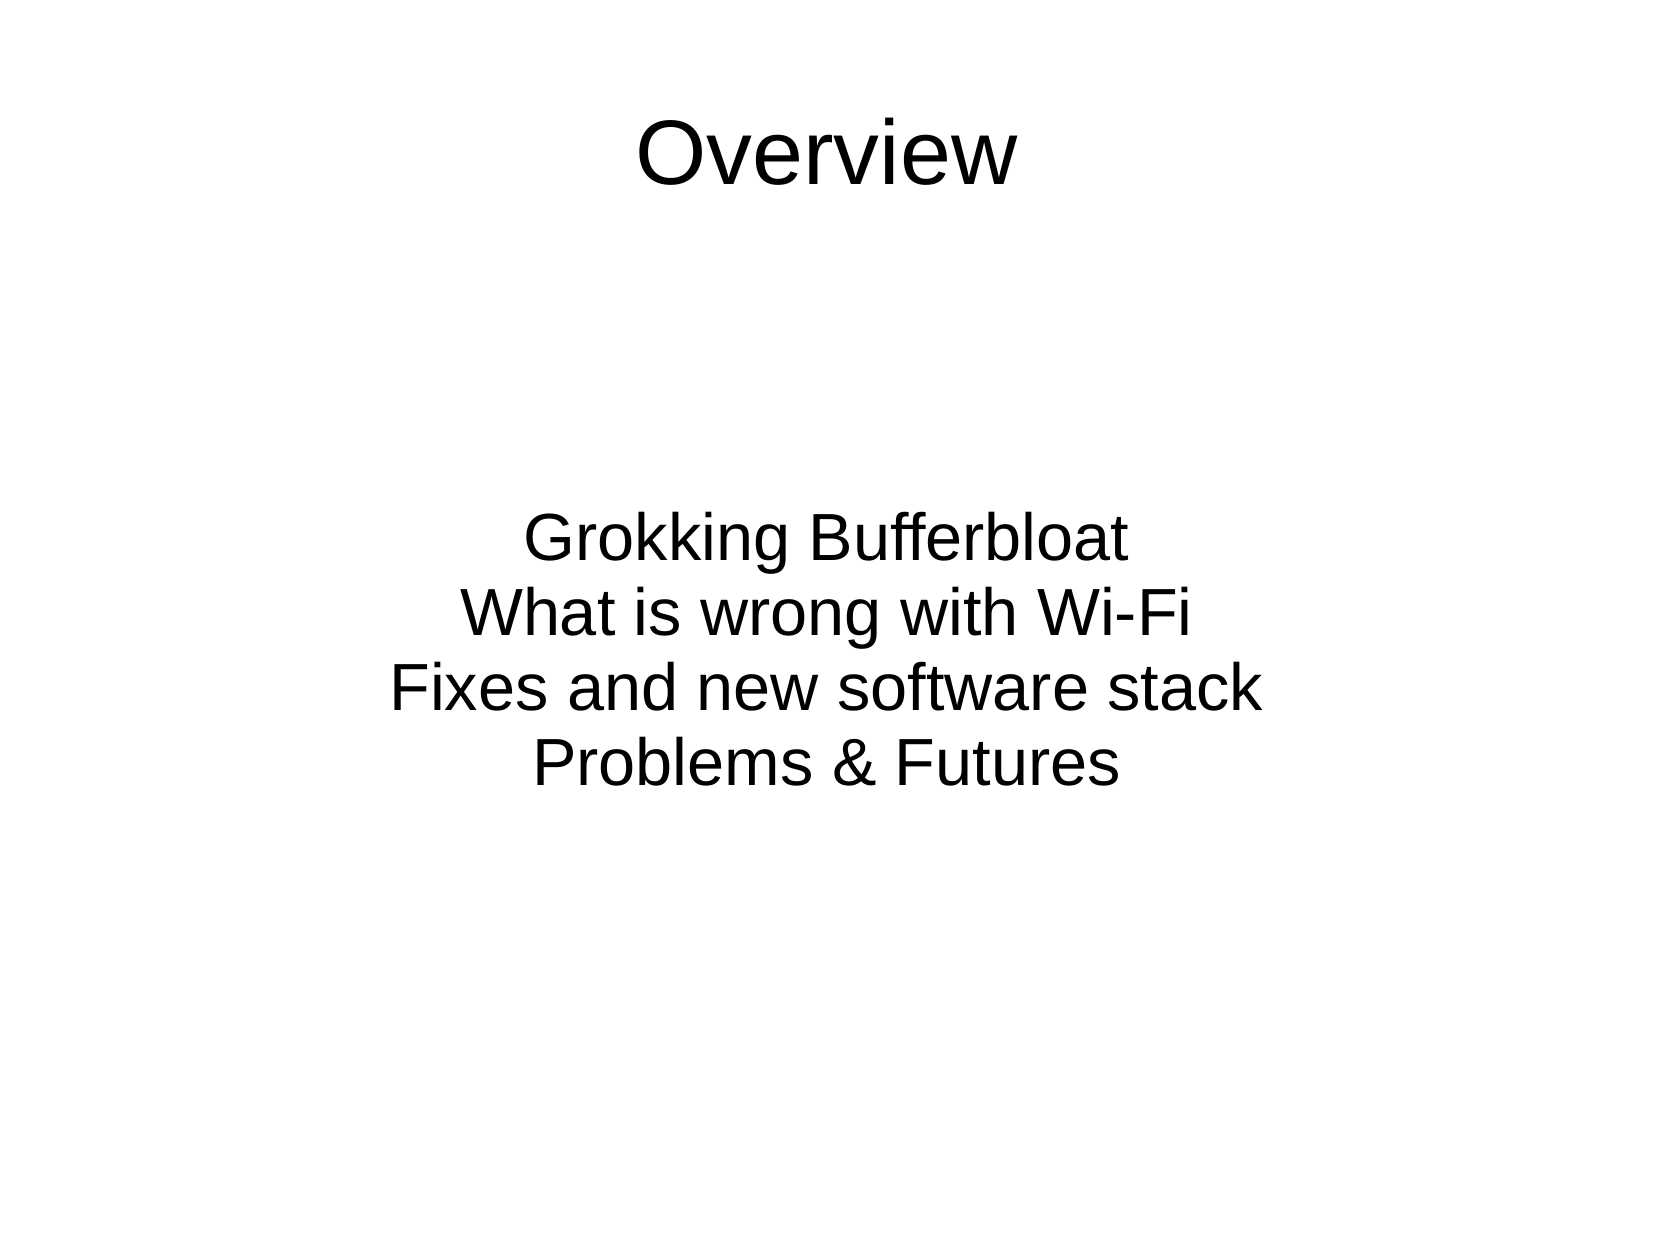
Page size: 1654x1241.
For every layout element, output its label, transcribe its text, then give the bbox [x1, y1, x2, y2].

subtitle Grokking Bufferbloat What is wrong with Wi-Fi Fixes and new software stack Problems & Futures [82, 290, 1571, 1010]
title Overview [82, 49, 1571, 257]
